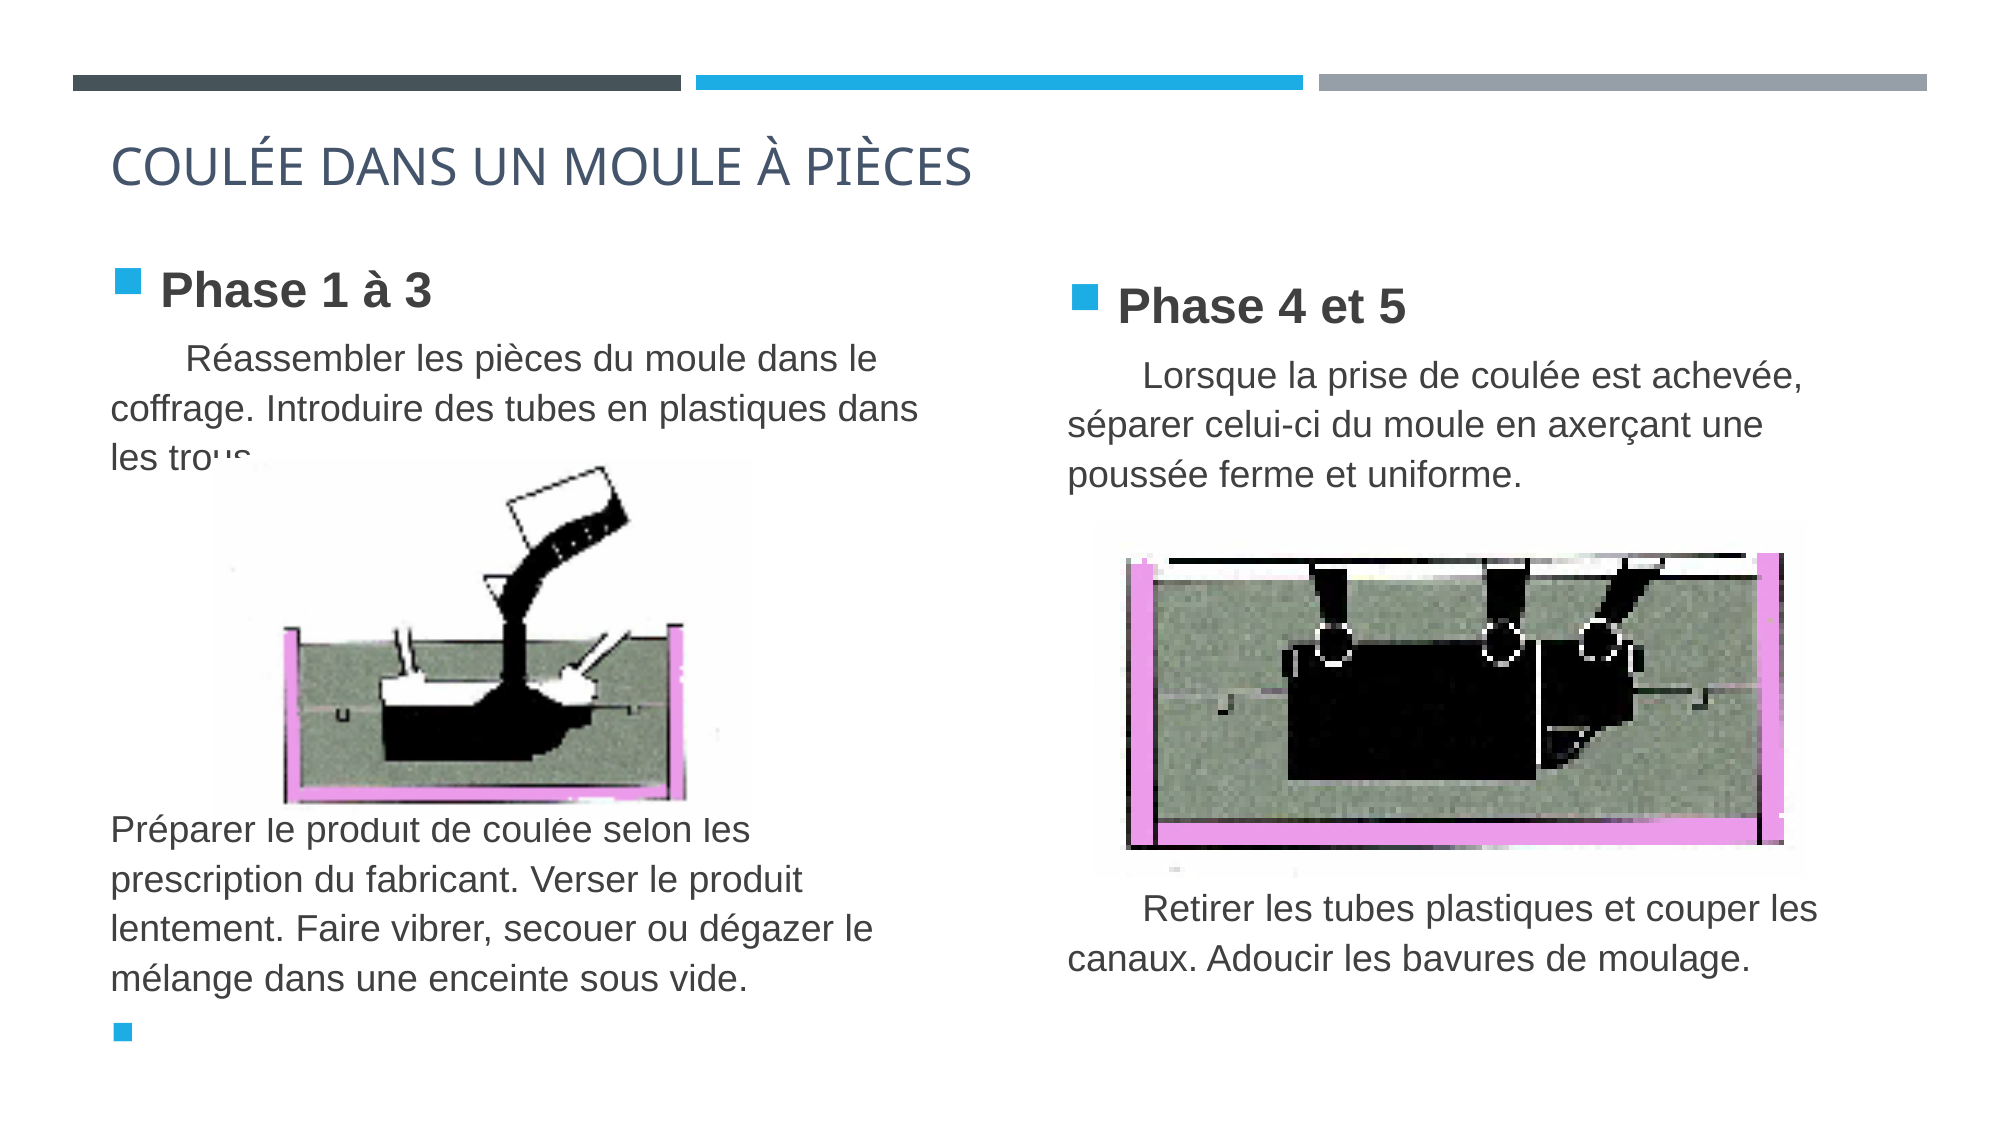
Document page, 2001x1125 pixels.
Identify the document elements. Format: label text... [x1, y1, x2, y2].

list Phase 1 à 3 Réassembler les pièces du moule dans le coffrage. Introduire des tubes en plastiques dans les trous. Préparer le produit de coulée selon les prescription du fabricant. Verser le produit lentement. Faire vibrer, secouer ou dégazer le mélange dans une enceinte sous vide. [95, 184, 948, 1125]
chart [213, 458, 753, 818]
list Phase 4 et 5 Lorsque la prise de coulée est achevée, séparer celui-ci du moule en axerçant une poussée ferme et uniforme. Retirer les tubes plastiques et couper les canaux. Adoucir les bavures de moulage. [1052, 203, 1905, 1103]
title Coulée dans un moule à pièces [95, 119, 1905, 204]
chart [1094, 521, 1806, 878]
